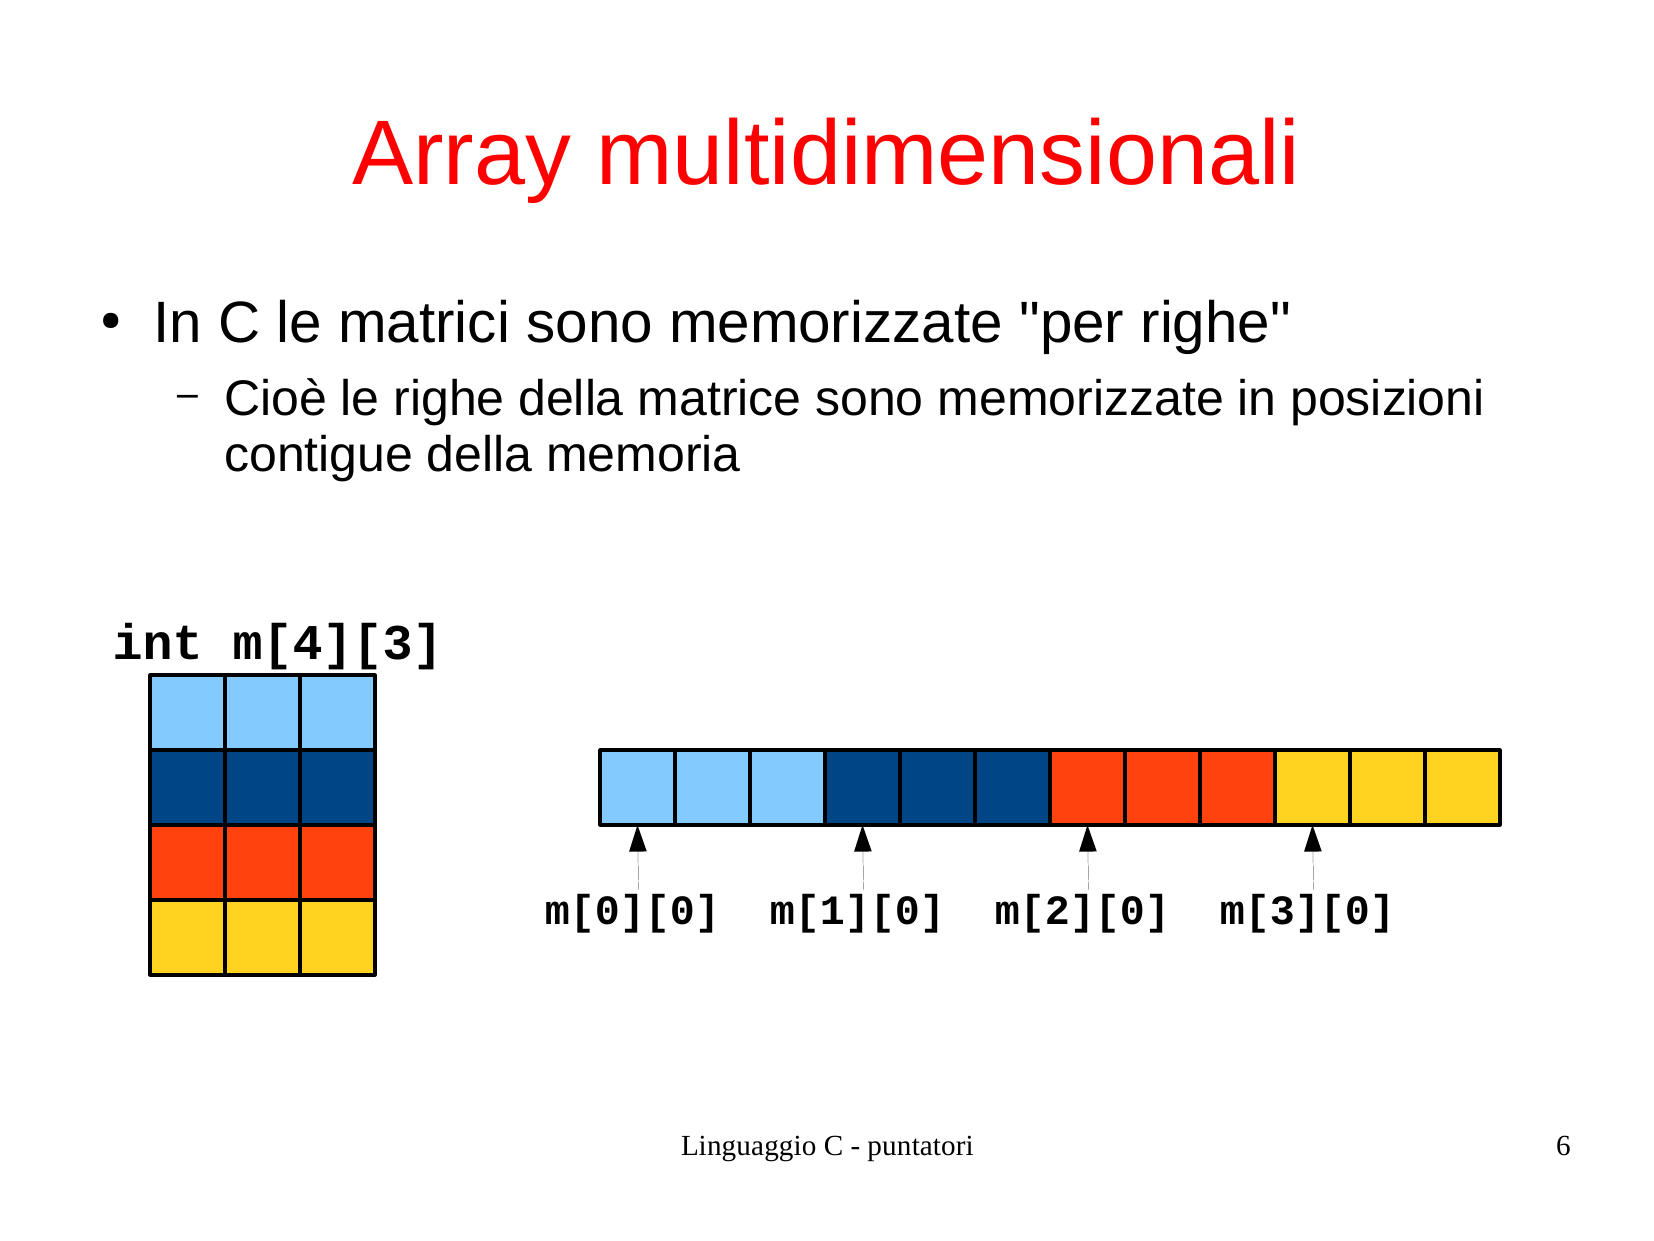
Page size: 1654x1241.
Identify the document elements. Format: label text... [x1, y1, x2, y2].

text_box int m[4][3] [112, 617, 443, 676]
text_box [150, 676, 376, 976]
list In C le matrici sono memorizzate "per righe" Cioè le righe della matrice sono memorizzate in posizioni contigue della memoria [82, 290, 1571, 1109]
text_box m[3][0] [1219, 889, 1408, 938]
text_box m[0][0] [544, 889, 733, 938]
text_box m[2][0] [994, 889, 1183, 938]
text_box [600, 750, 1501, 826]
title Array multidimensionali [82, 49, 1571, 257]
text_box m[1][0] [769, 889, 958, 938]
